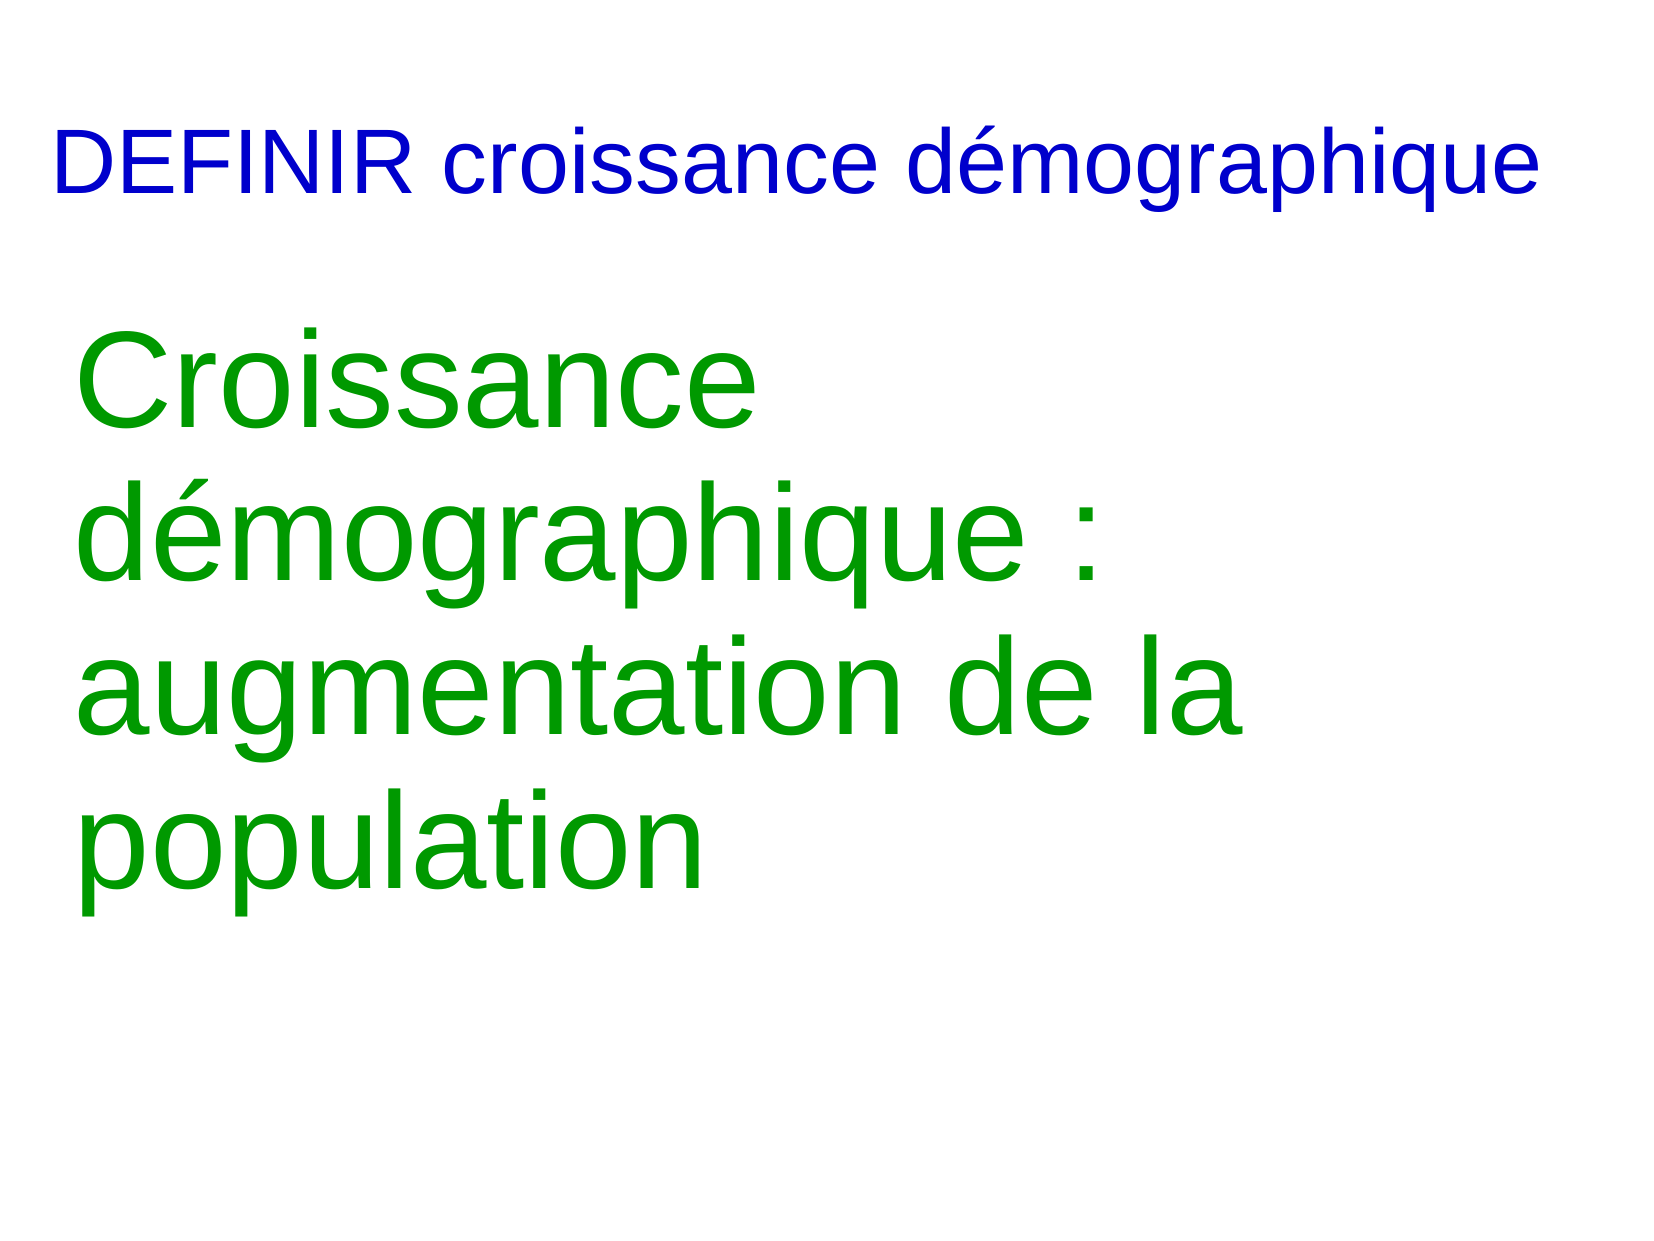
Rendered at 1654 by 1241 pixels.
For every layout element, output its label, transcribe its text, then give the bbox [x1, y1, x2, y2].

text_box Croissance démographique : augmentation de la population [59, 295, 1565, 926]
title DEFINIR croissance démographique [29, 110, 1565, 316]
